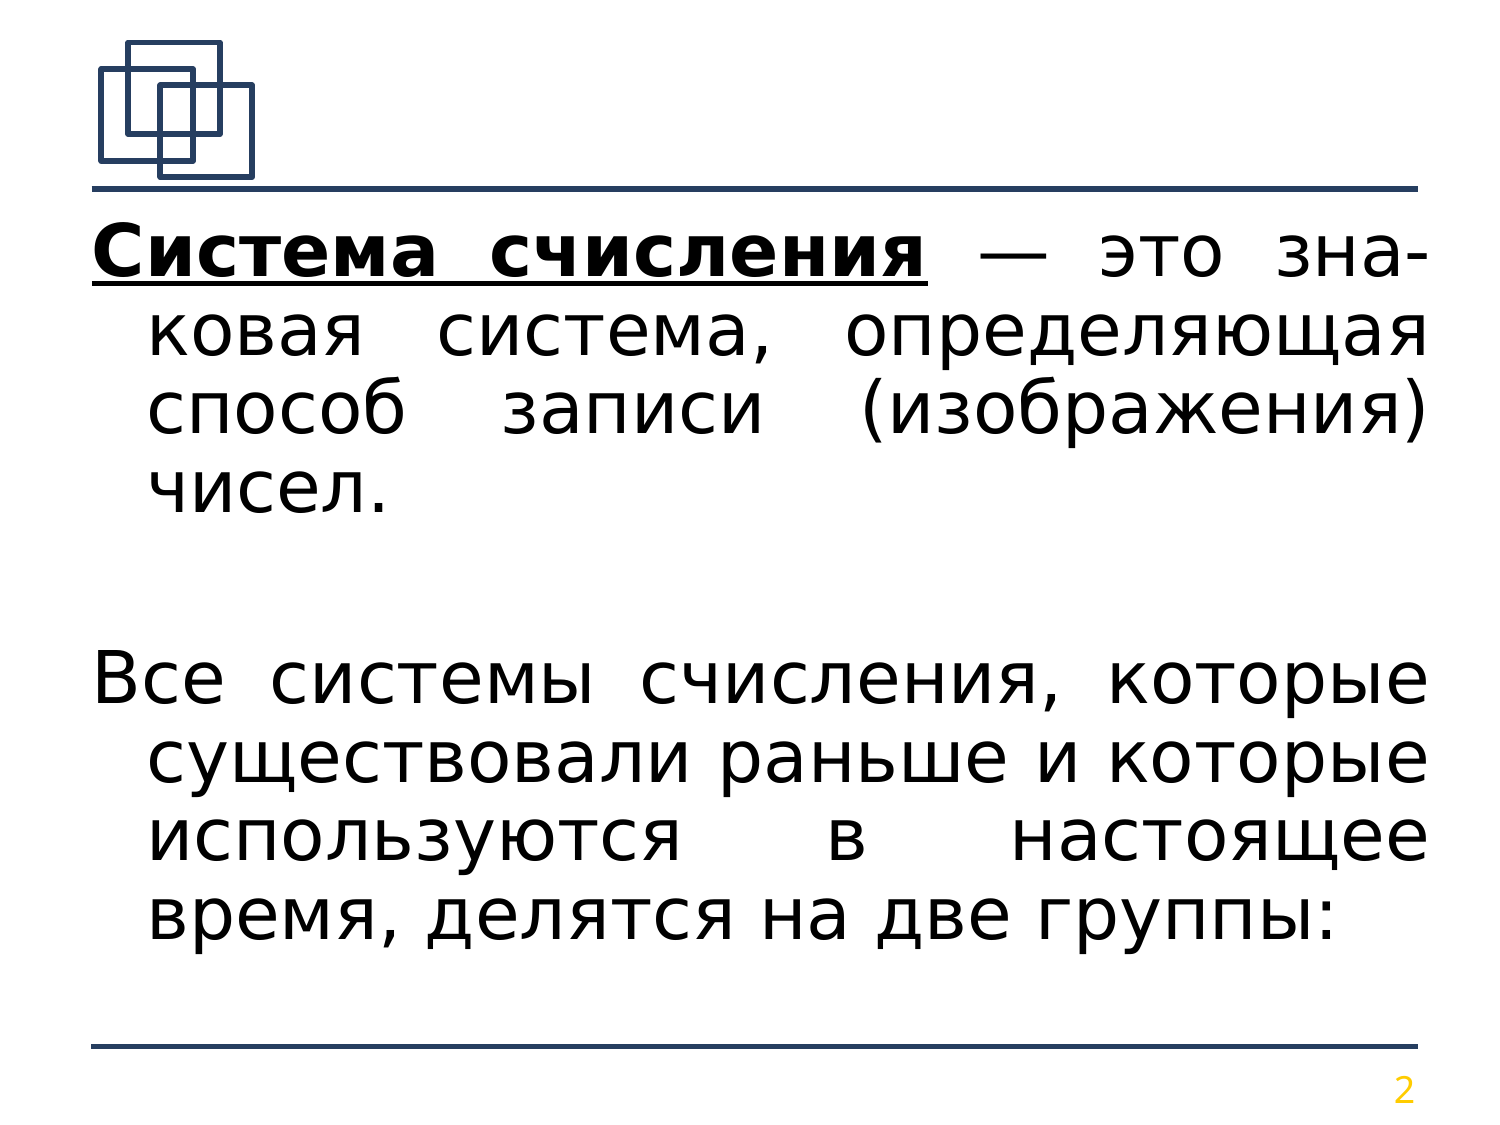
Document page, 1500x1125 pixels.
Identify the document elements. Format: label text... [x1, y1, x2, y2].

text_box Система счисления — это зна-ковая система, определяющая способ записи (изображения) чисел. Все системы счисления, которые существовали раньше и которые используются в настоящее время, делятся на две группы: [76, 206, 1447, 1047]
